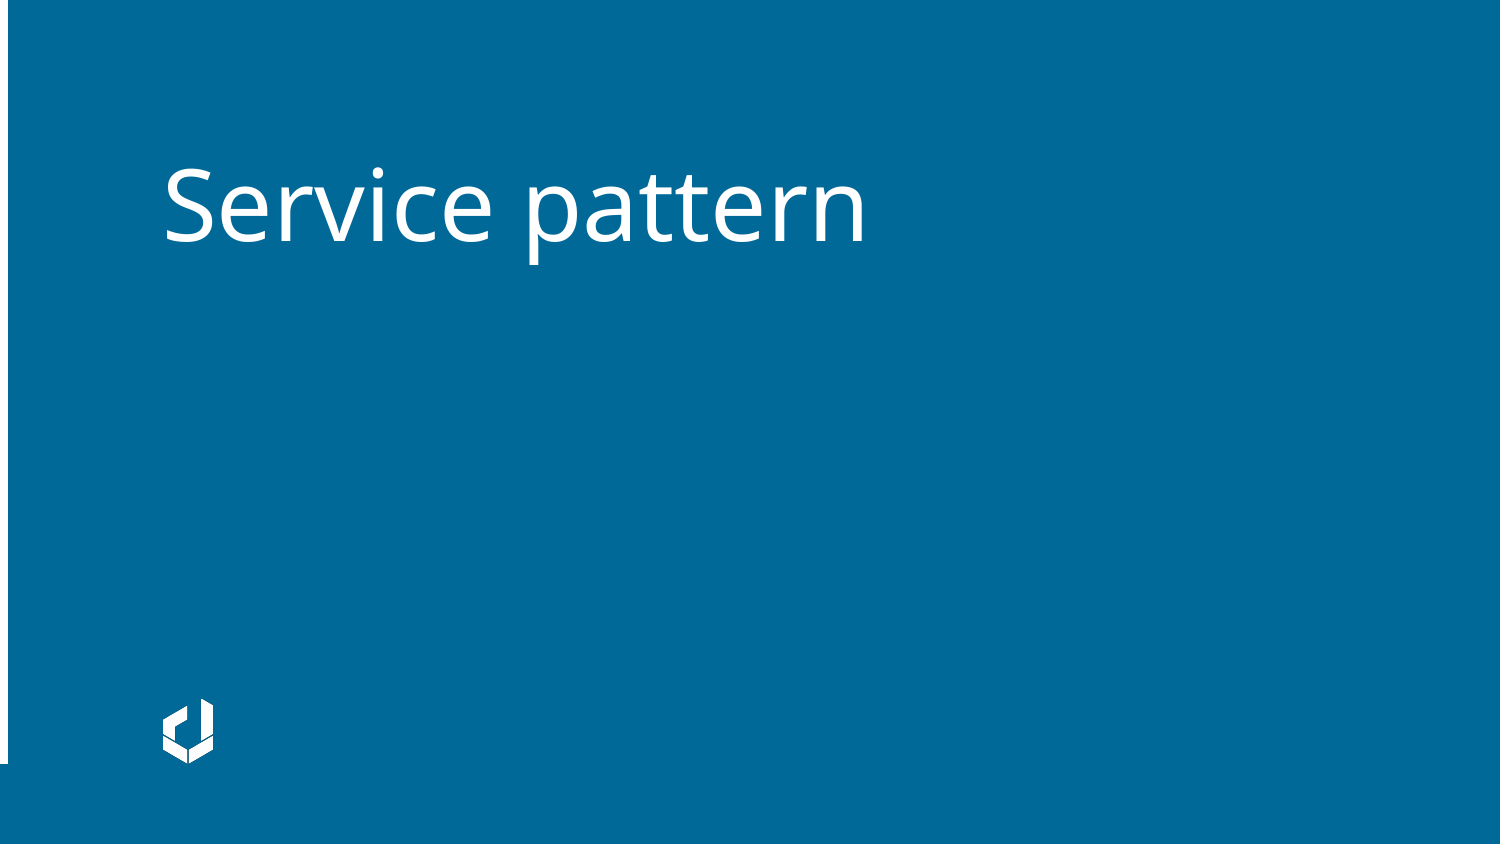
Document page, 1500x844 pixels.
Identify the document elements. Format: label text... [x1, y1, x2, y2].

title Service pattern [147, 126, 1396, 615]
